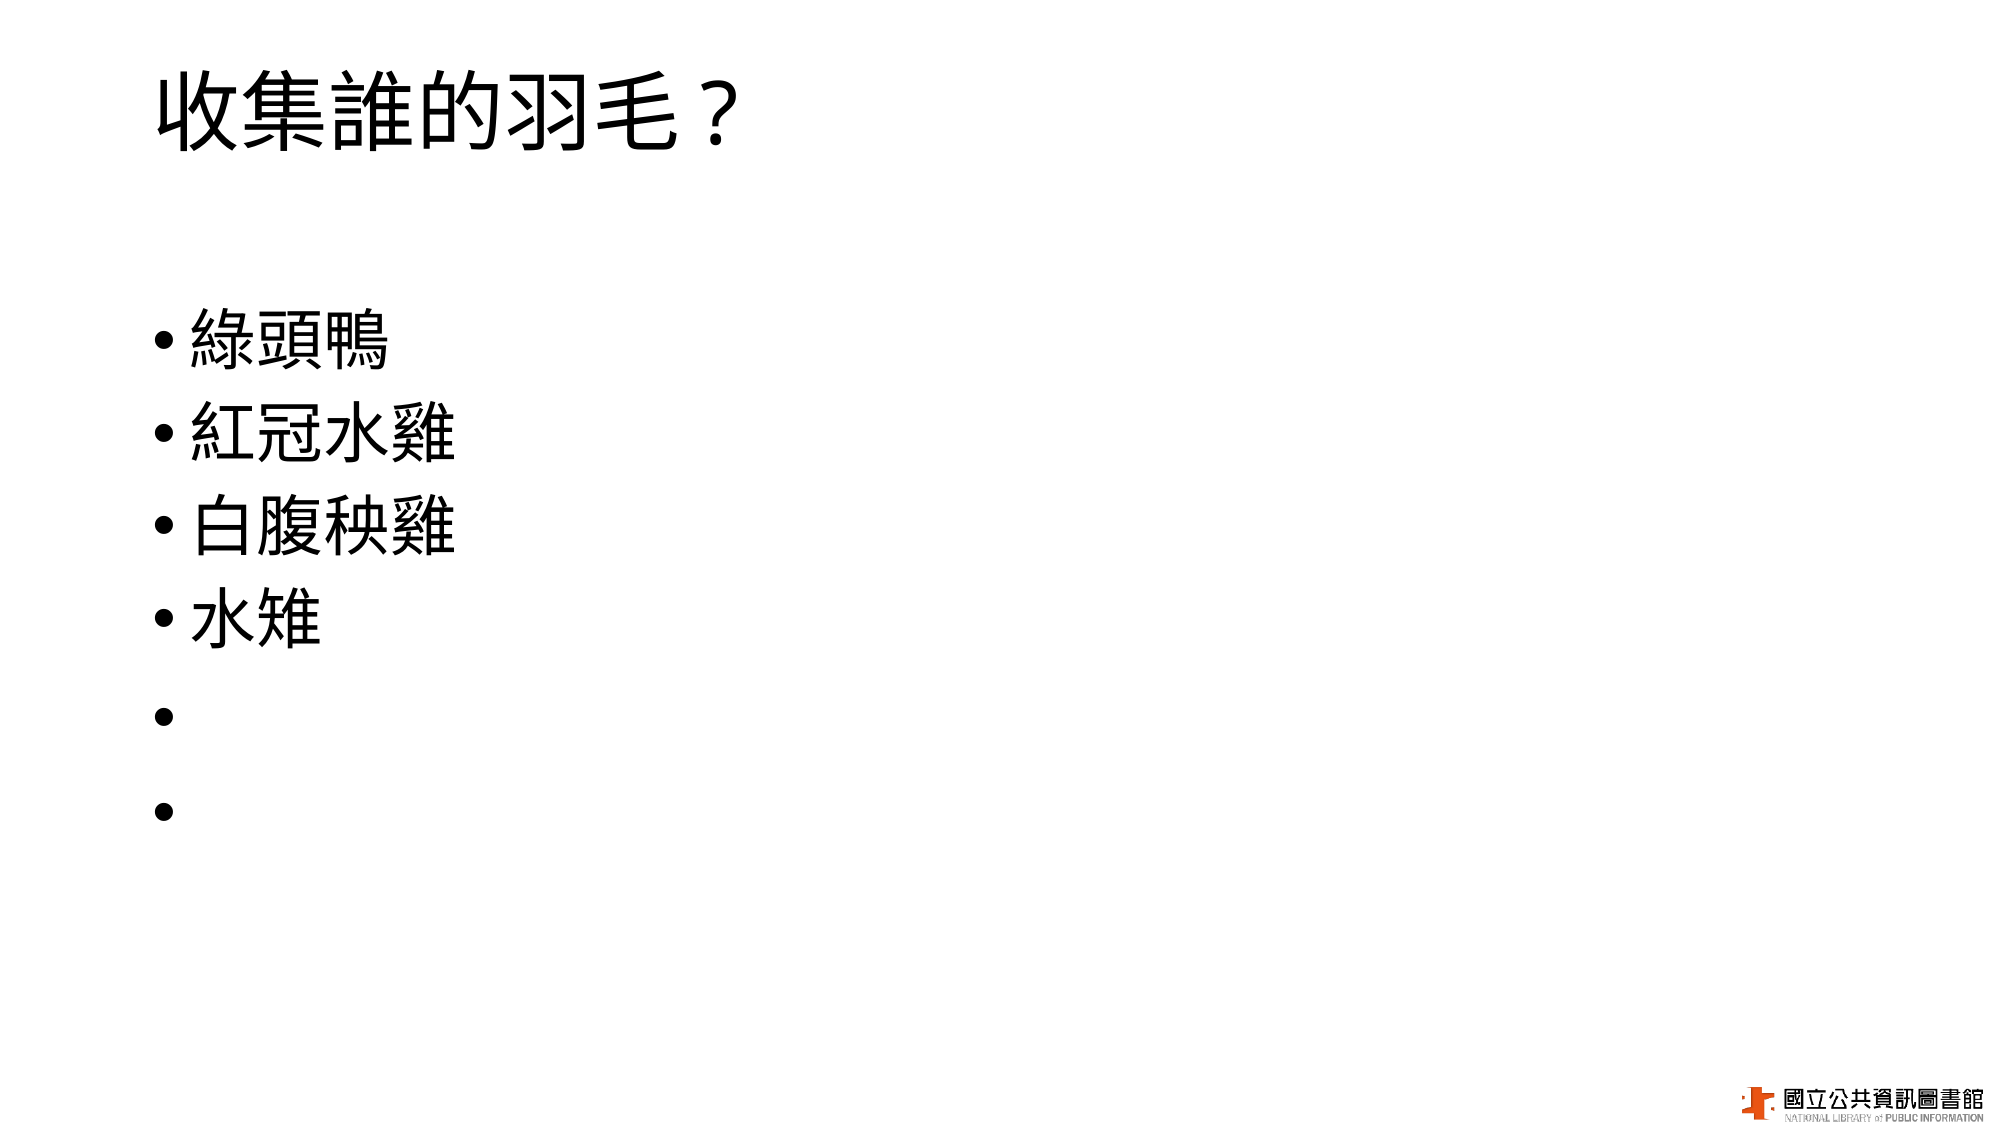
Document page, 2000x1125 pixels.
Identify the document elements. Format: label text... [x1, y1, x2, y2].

list 綠頭鴨 紅冠水雞 白腹秧雞 水雉 [137, 299, 1863, 1014]
title 收集誰的羽毛? [137, 59, 1863, 278]
